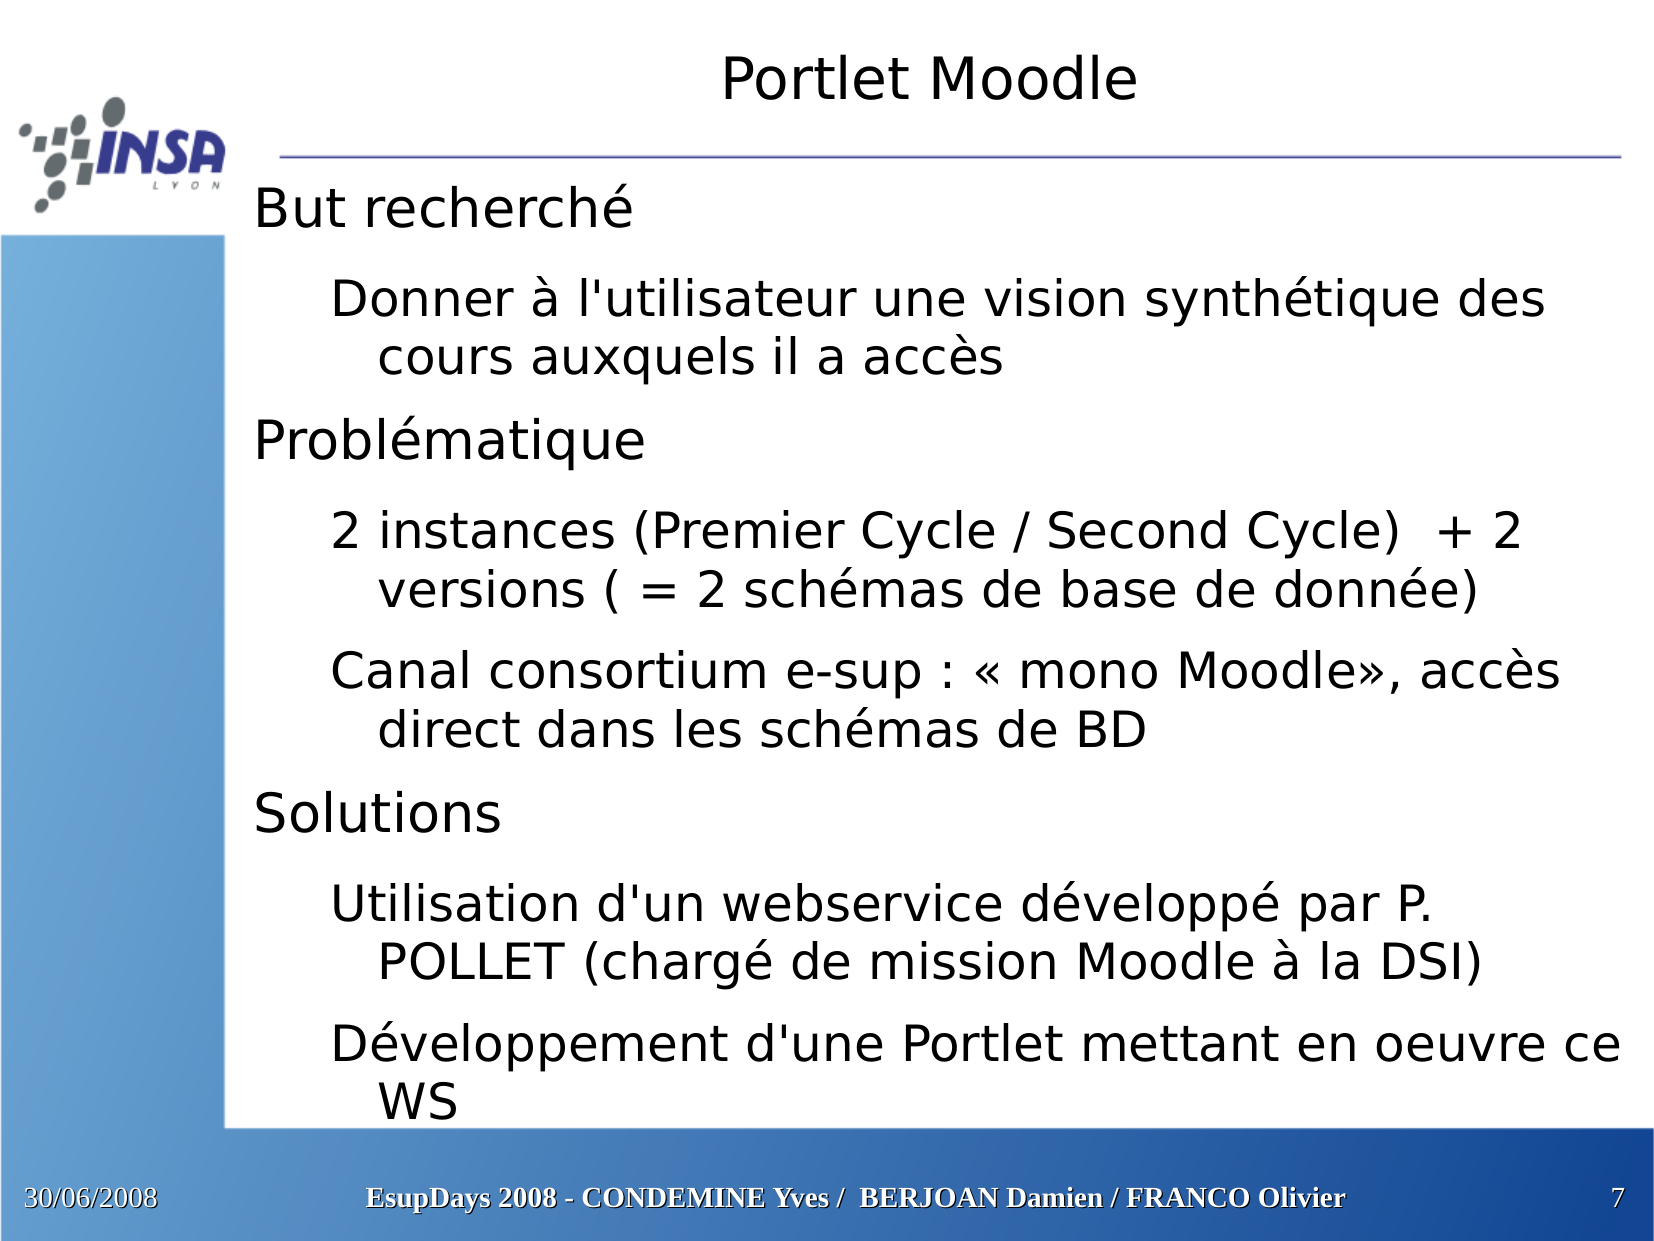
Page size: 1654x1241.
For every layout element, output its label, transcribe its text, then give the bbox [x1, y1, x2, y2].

title Portlet Moodle [236, 11, 1625, 148]
picture [0, 0, 1654, 1241]
list But recherché Donner à l'utilisateur une vision synthétique des cours auxquels il a accès Problématique 2 instances (Premier Cycle / Second Cycle) + 2 versions ( = 2 schémas de base de donnée) Canal consortium e-sup : « mono Moodle», accès direct dans les schémas de BD Solutions Utilisation d'un webservice développé par P. POLLET (chargé de mission Moodle à la DSI) Développement d'une Portlet mettant en oeuvre ce WS [236, 177, 1625, 1132]
